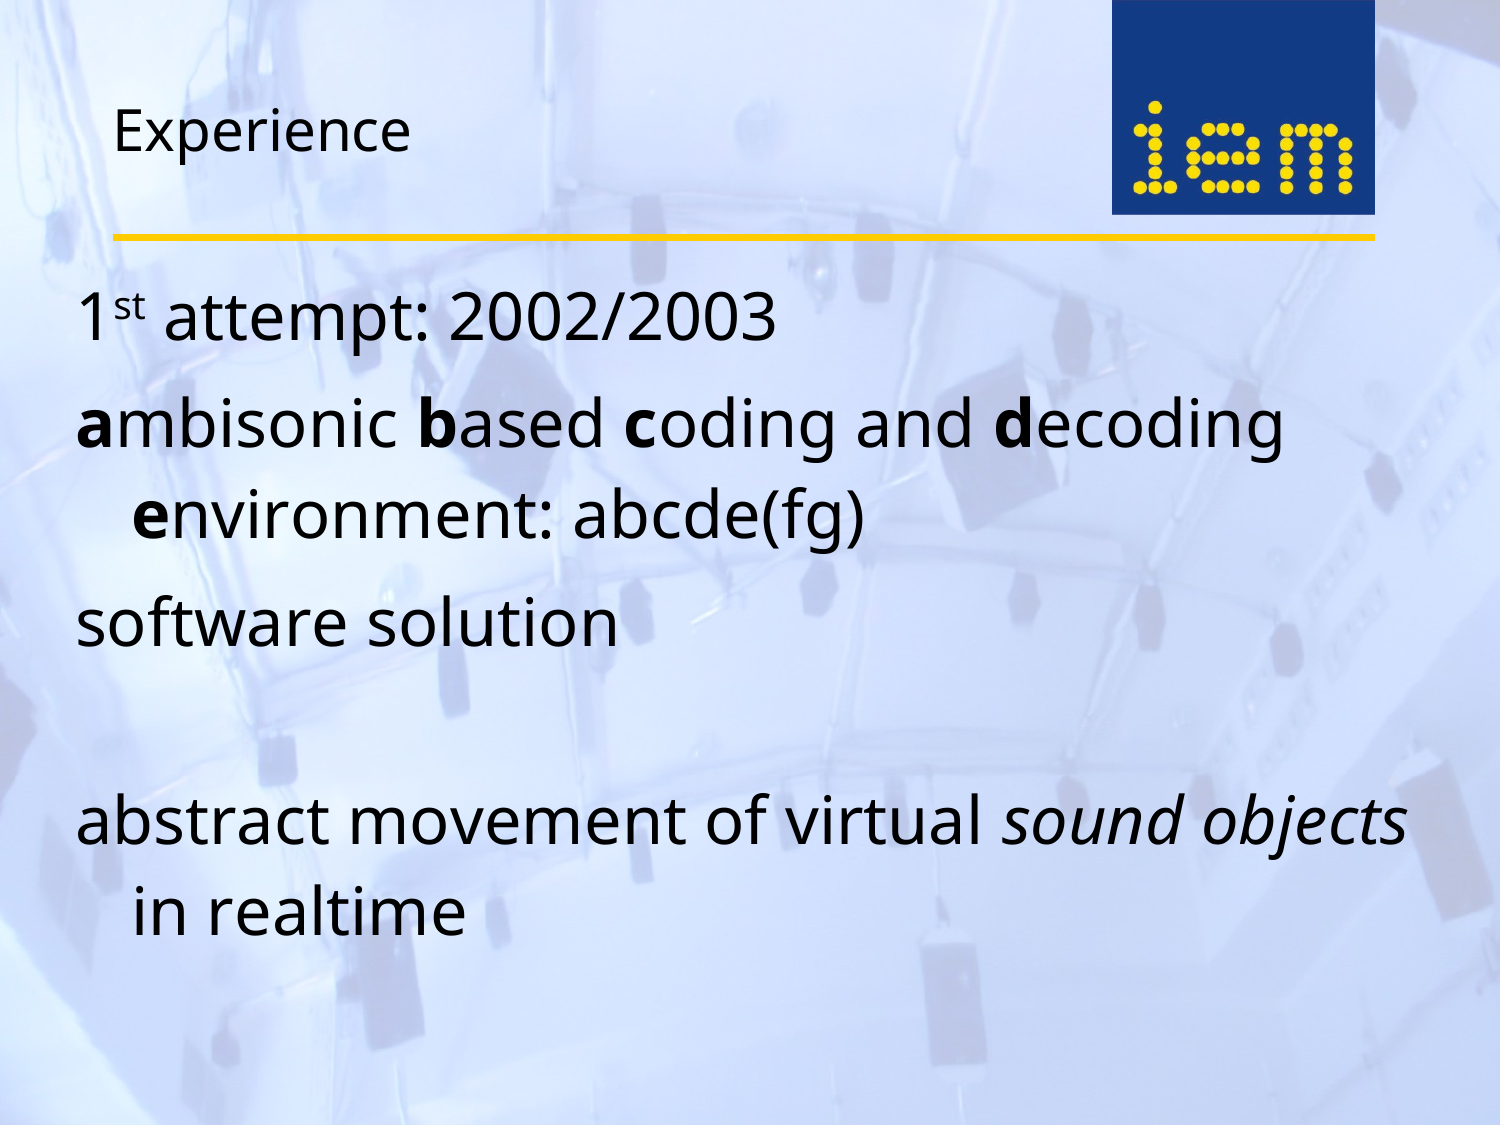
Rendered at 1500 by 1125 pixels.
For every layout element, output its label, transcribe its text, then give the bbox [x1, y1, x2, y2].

list 1st attempt: 2002/2003 ambisonic based coding and decoding environment: abcde(fg) software solution abstract movement of virtual sound objects in realtime [75, 269, 1477, 883]
title Experience [112, 42, 1375, 216]
picture [0, 0, 1500, 1125]
